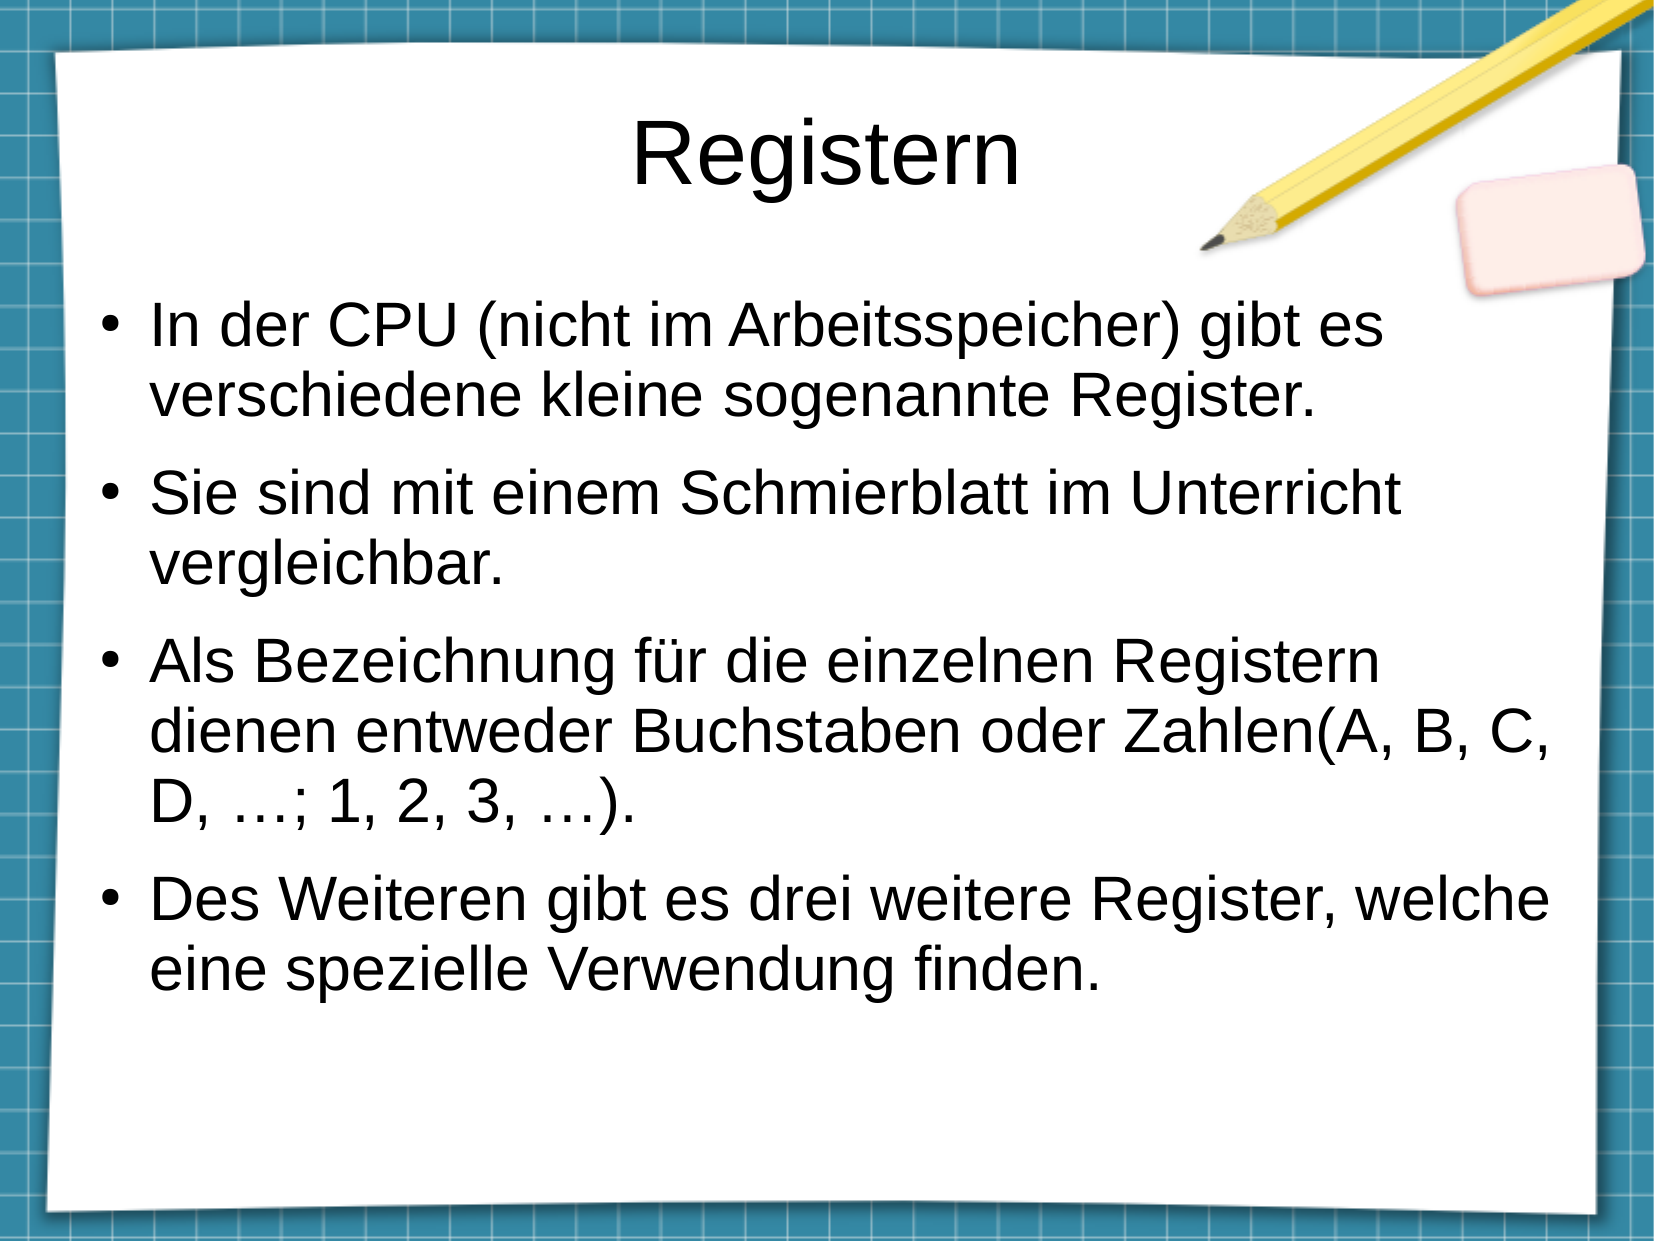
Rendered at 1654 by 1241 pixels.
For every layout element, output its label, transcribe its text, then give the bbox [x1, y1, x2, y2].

title Registern [82, 49, 1571, 257]
list In der CPU (nicht im Arbeitsspeicher) gibt es verschiedene kleine sogenannte Register. Sie sind mit einem Schmierblatt im Unterricht vergleichbar. Als Bezeichnung für die einzelnen Registern dienen entweder Buchstaben oder Zahlen(A, B, C, D, …; 1, 2, 3, …). Des Weiteren gibt es drei weitere Register, welche eine spezielle Verwendung finden. [82, 290, 1571, 1010]
picture [0, 0, 1654, 1241]
